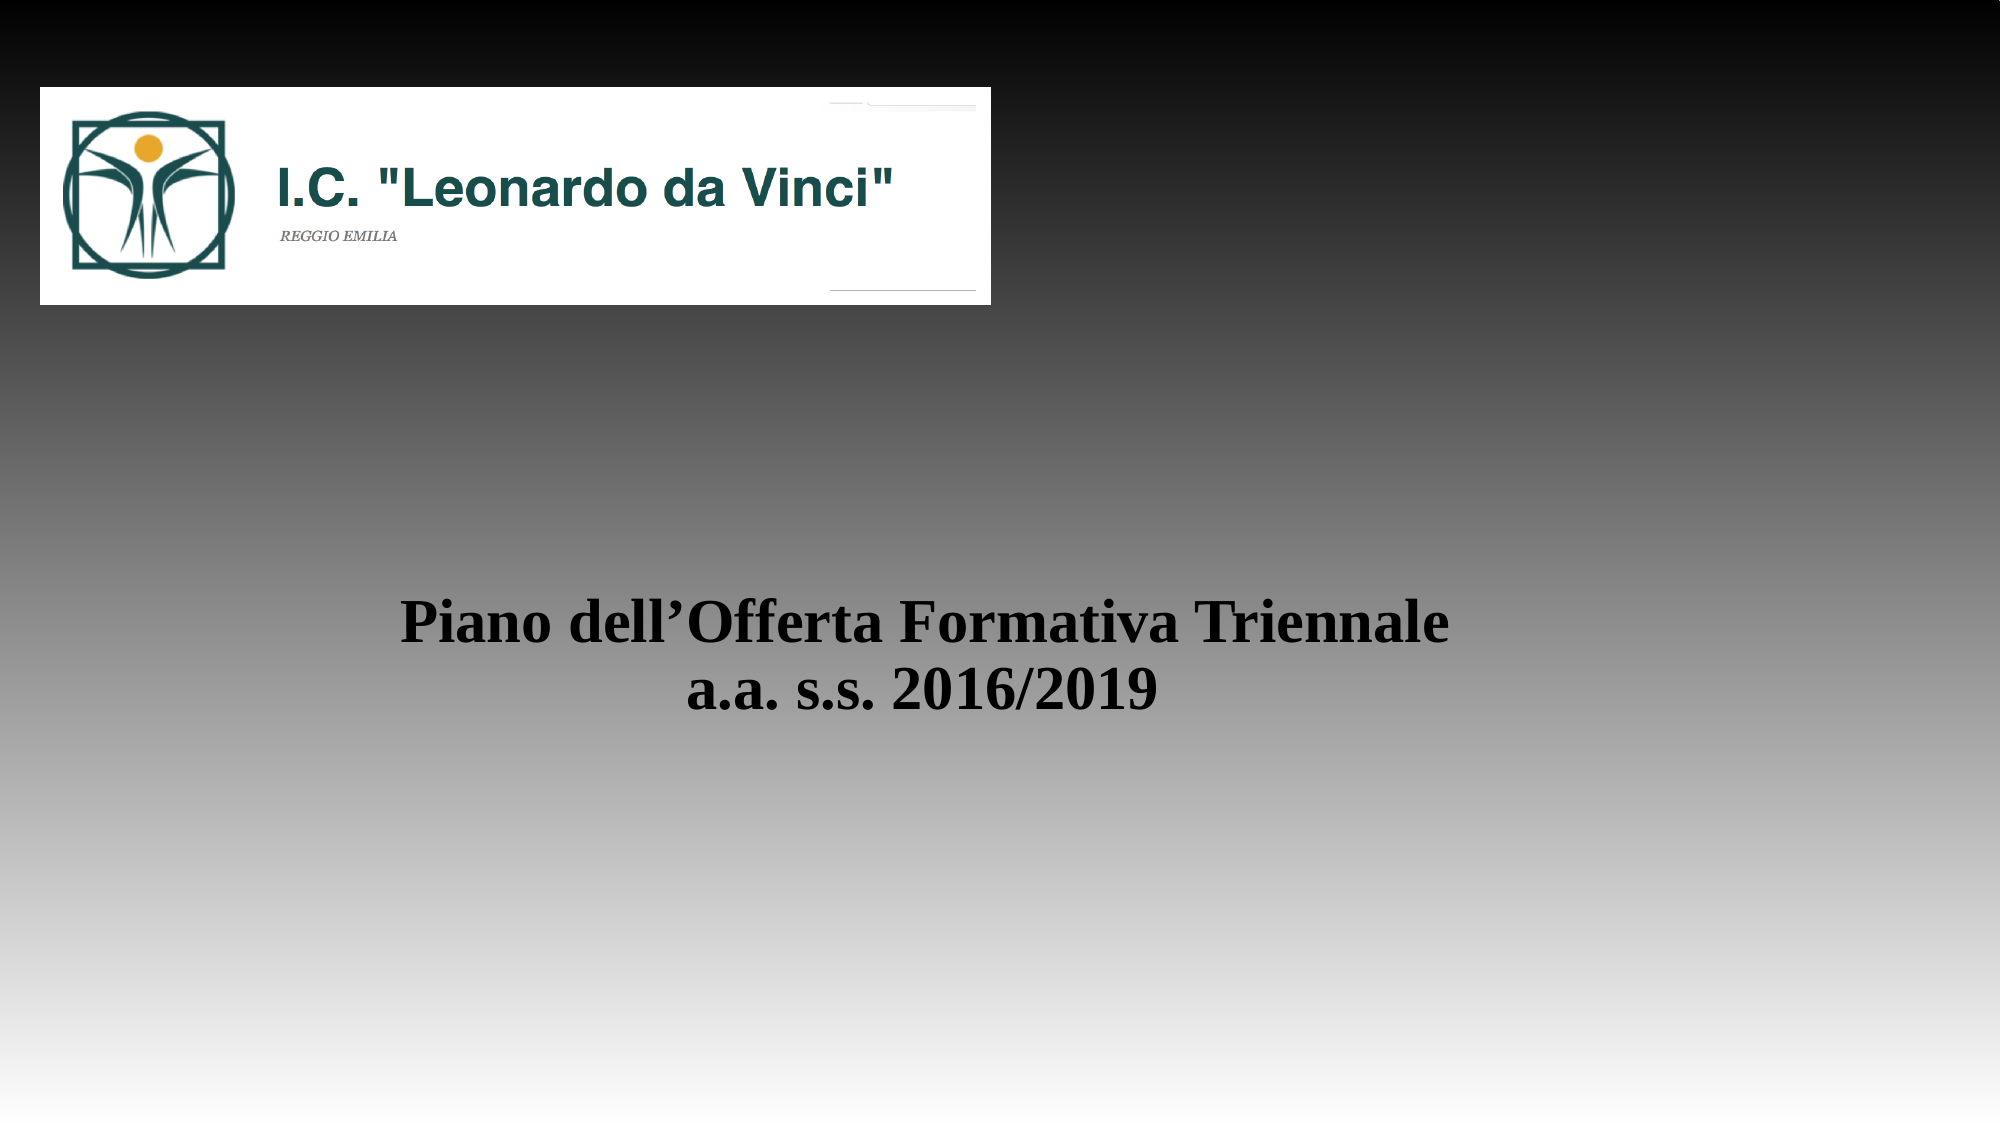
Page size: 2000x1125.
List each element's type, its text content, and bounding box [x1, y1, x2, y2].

subtitle Piano dell’Offerta Formativa Triennale a.a. s.s. 2016/2019 [338, 580, 1508, 750]
title [314, 515, 1461, 750]
picture [54, 101, 977, 291]
